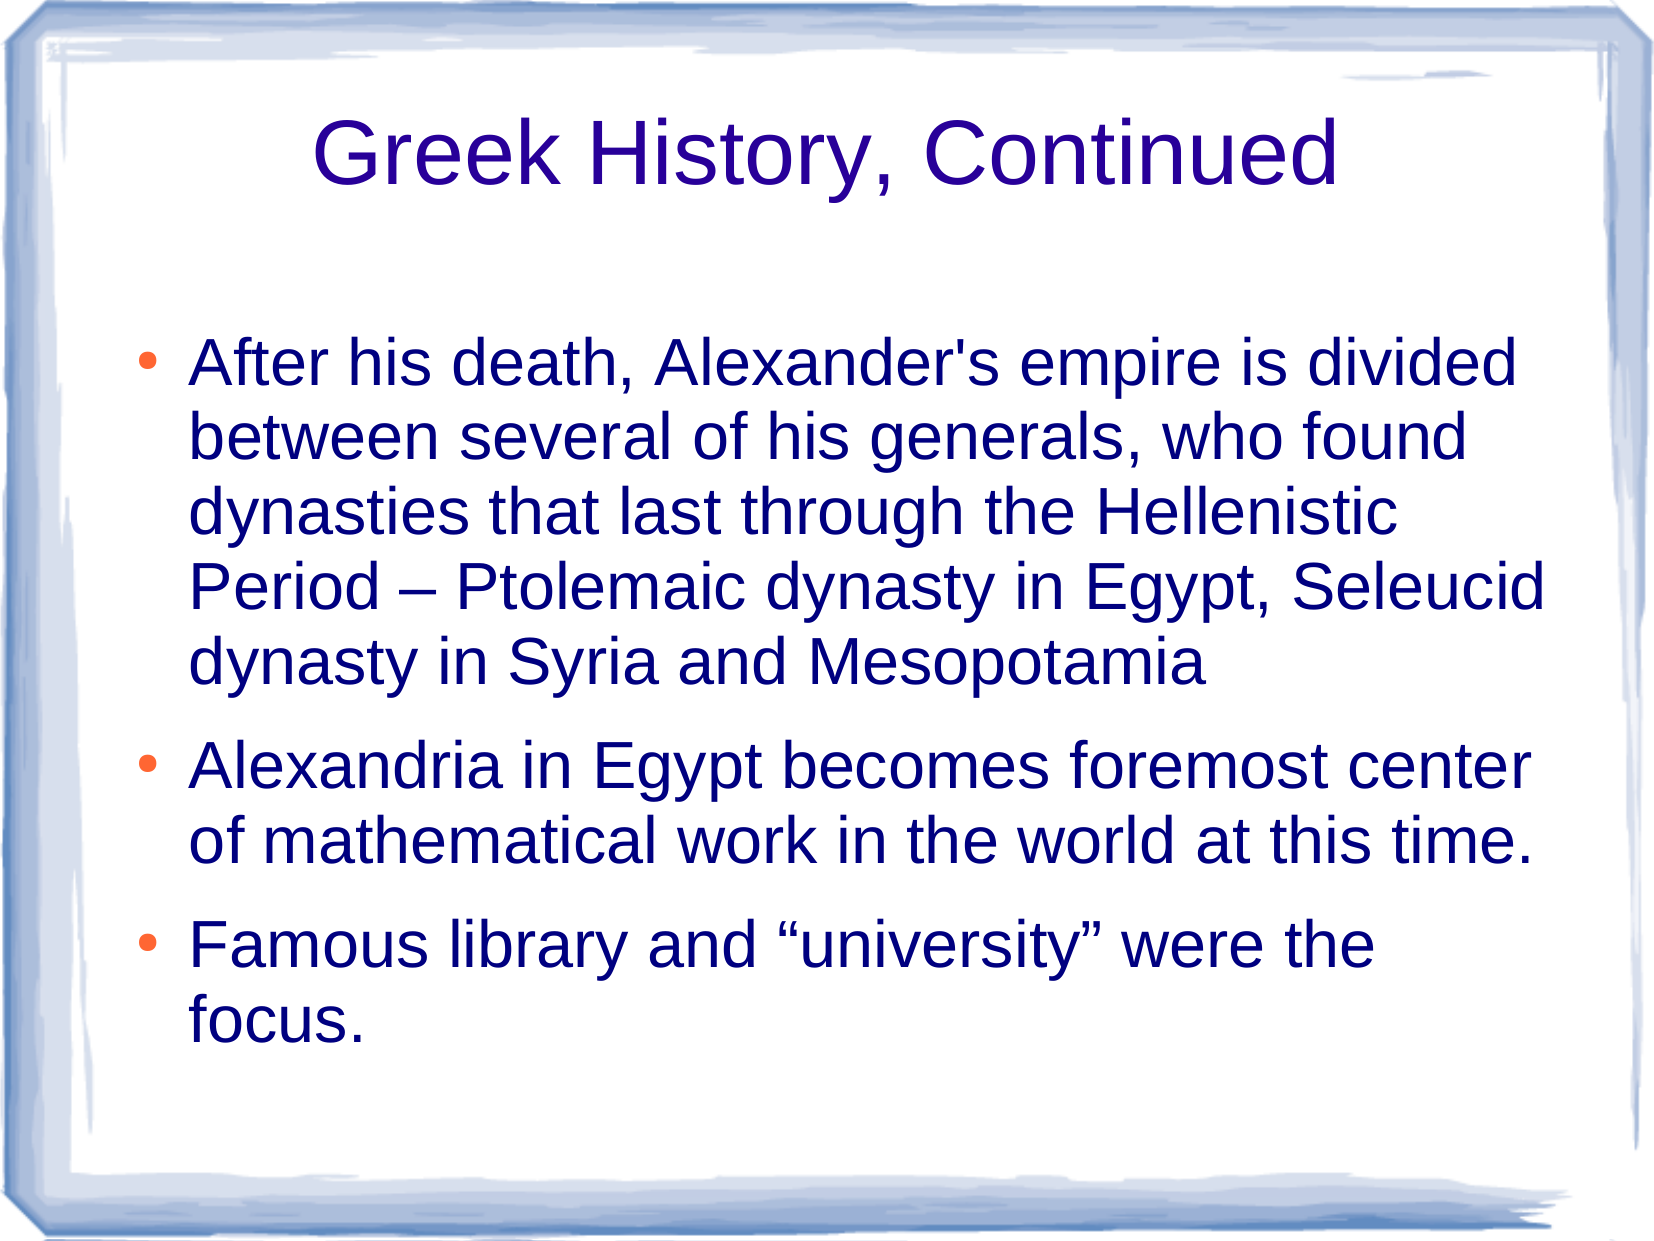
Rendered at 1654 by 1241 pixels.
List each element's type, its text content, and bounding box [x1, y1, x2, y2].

picture [0, 0, 1654, 1241]
title Greek History, Continued [82, 56, 1571, 250]
list After his death, Alexander's empire is divided between several of his generals, who found dynasties that last through the Hellenistic Period – Ptolemaic dynasty in Egypt, Seleucid dynasty in Syria and Mesopotamia Alexandria in Egypt becomes foremost center of mathematical work in the world at this time. Famous library and “university” were the focus. [118, 324, 1571, 1057]
